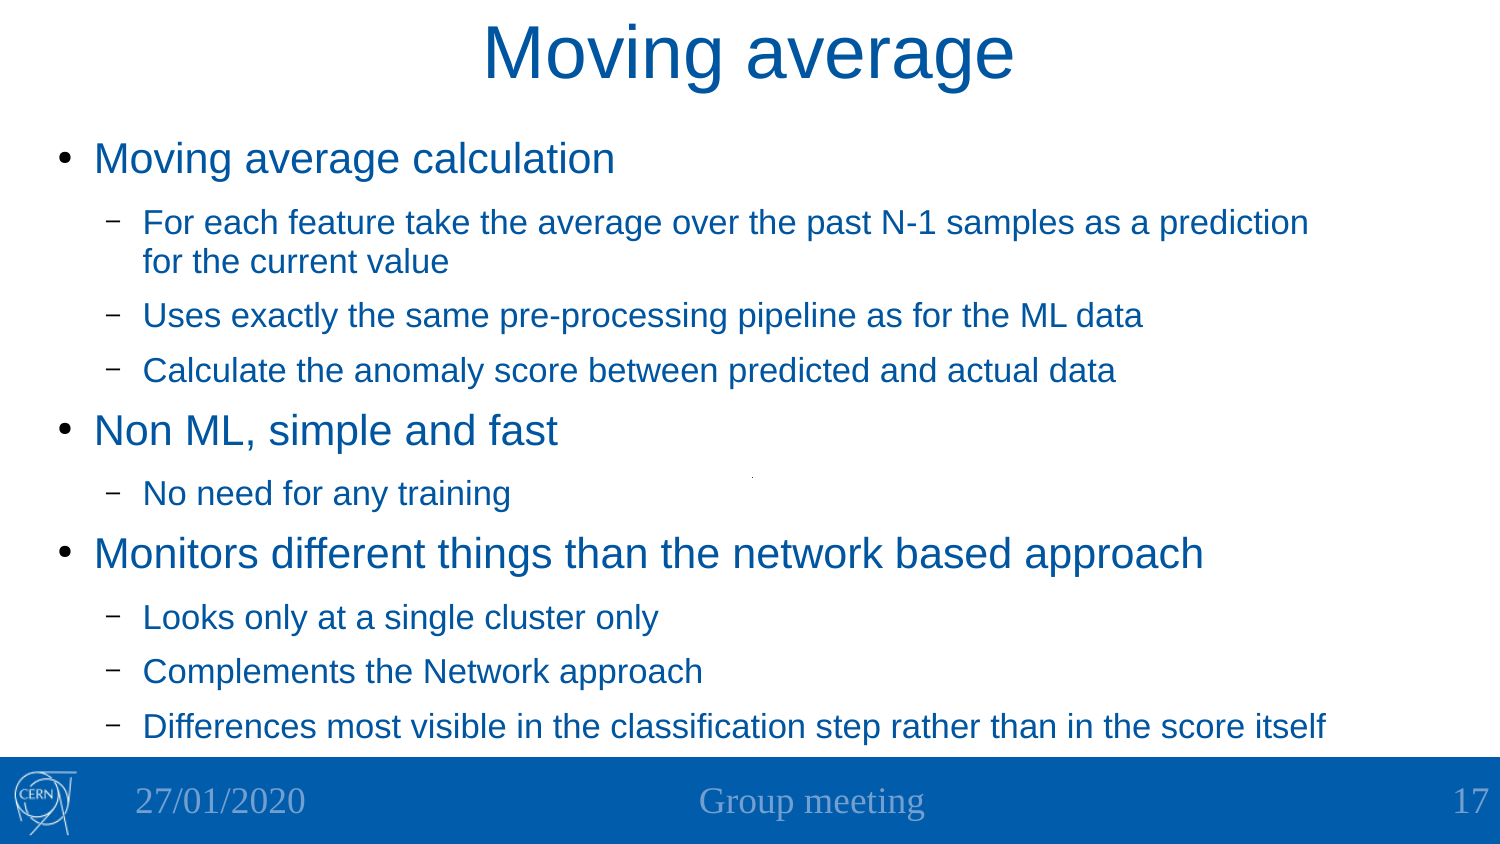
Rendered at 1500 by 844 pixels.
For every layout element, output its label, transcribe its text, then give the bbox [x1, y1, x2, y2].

title Moving average [0, 0, 1500, 106]
list Moving average calculation For each feature take the average over the past N-1 samples as a prediction for the current value Uses exactly the same pre-processing pipeline as for the ML data Calculate the anomaly score between predicted and actual data Non ML, simple and fast No need for any training Monitors different things than the network based approach Looks only at a single cluster only Complements the Network approach Differences most visible in the classification step rather than in the score itself [45, 135, 1336, 751]
